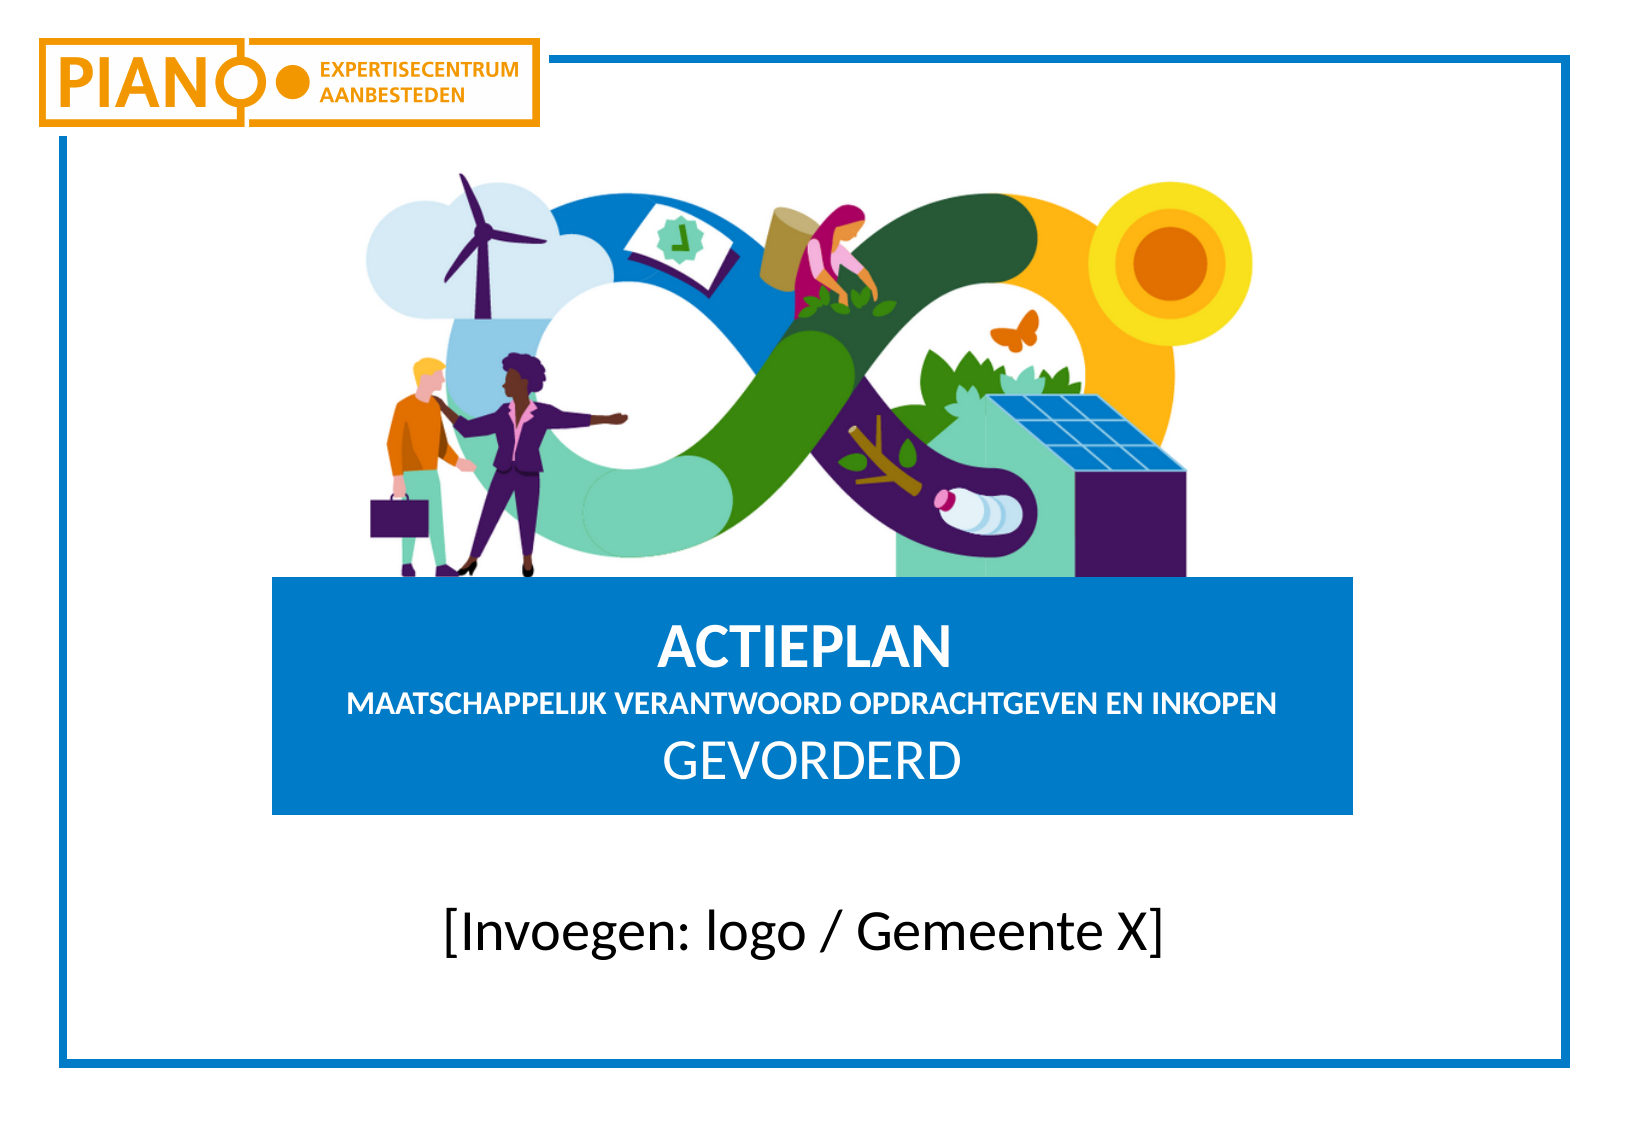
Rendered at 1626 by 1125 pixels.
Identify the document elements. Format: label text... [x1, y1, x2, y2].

picture [362, 163, 1266, 577]
text_box ACTIEPLAN MAATSCHAPPELIJK VERANTWOORD OPDRACHTGEVEN EN INKOPEN GEVORDERD [287, 596, 1338, 801]
picture [38, 37, 540, 127]
text_box [Invoegen: logo / Gemeente X] [101, 824, 1508, 1029]
text_box [169, 577, 1453, 824]
